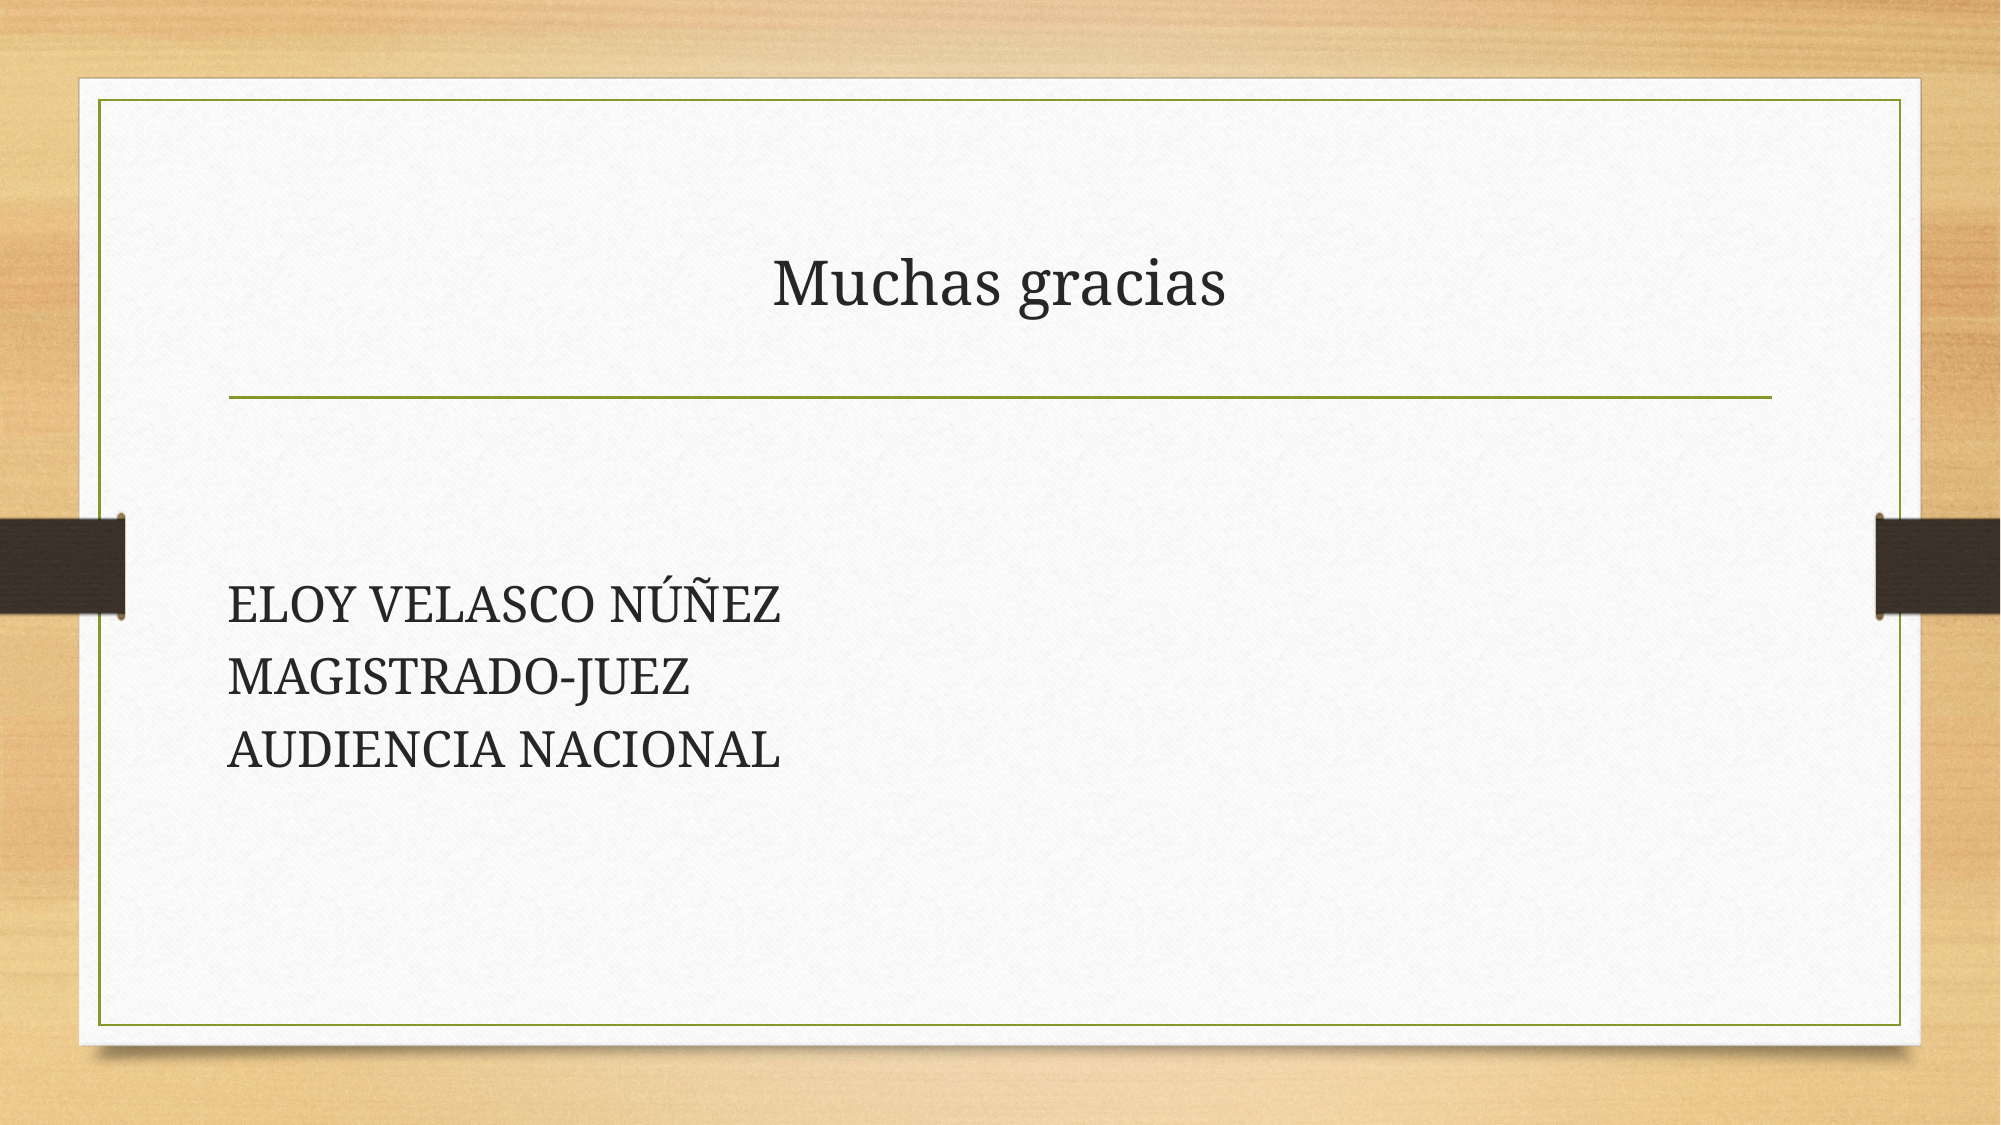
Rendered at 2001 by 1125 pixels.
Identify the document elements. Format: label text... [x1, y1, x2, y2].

list ELOY VELASCO NÚÑEZ MAGISTRADO-JUEZ AUDIENCIA NACIONAL [212, 419, 1788, 964]
title Muchas gracias [212, 161, 1788, 376]
